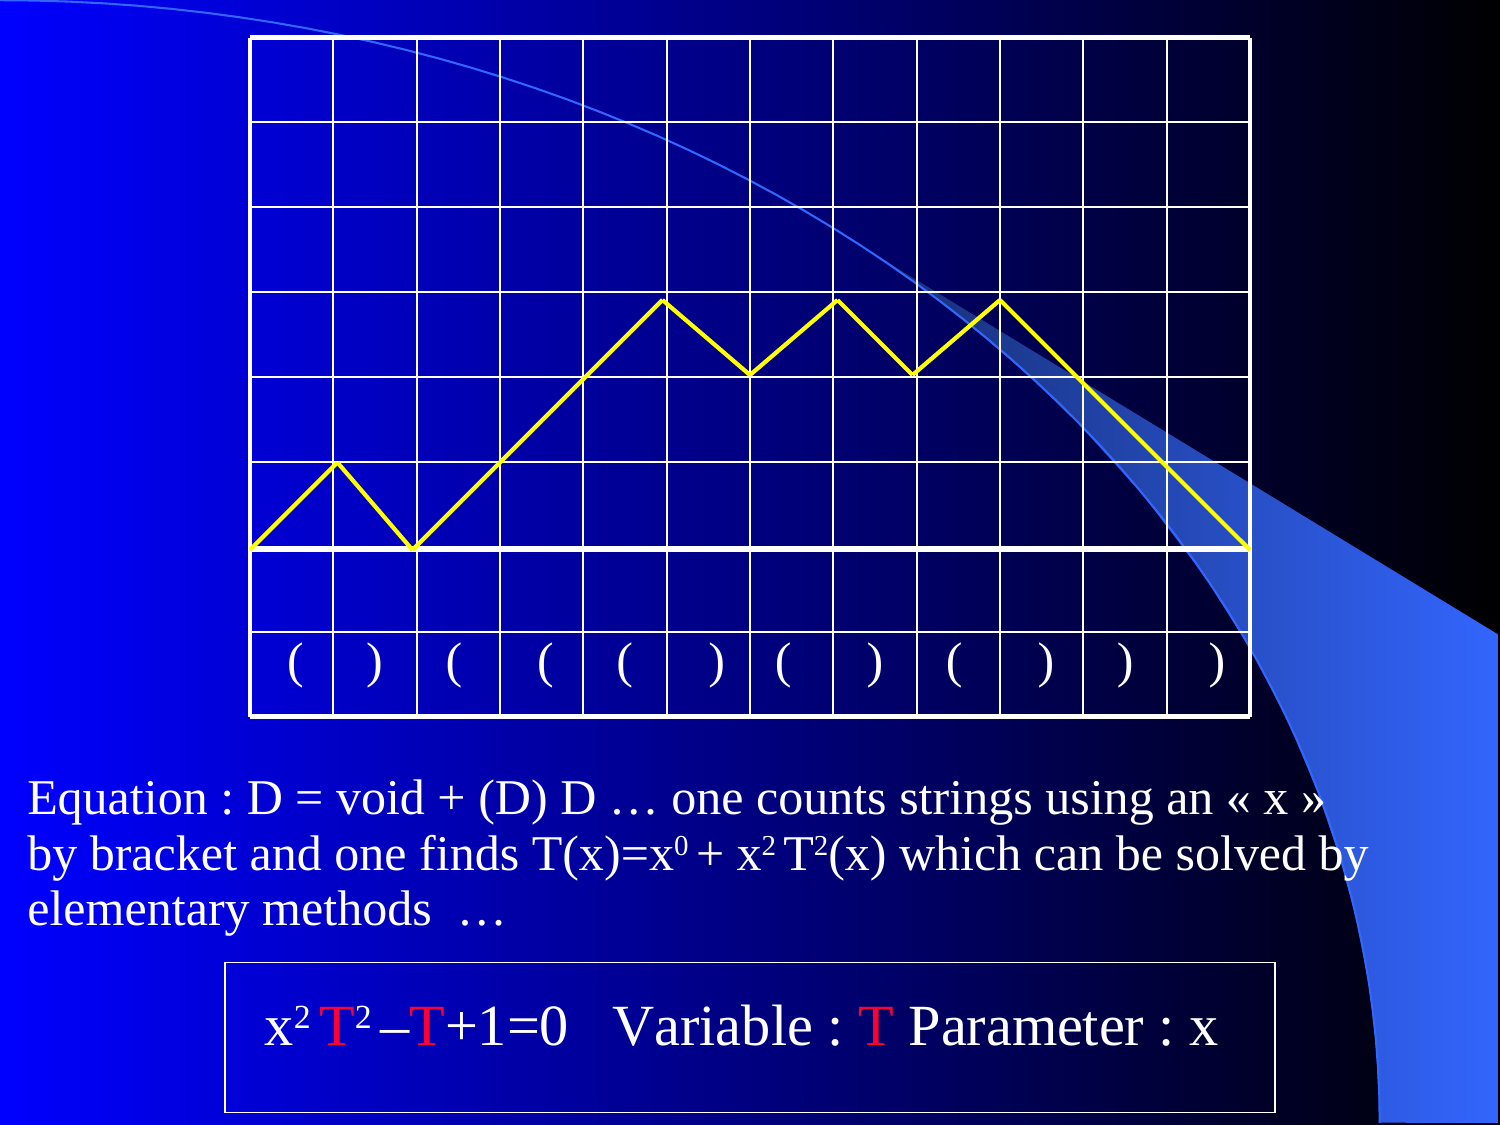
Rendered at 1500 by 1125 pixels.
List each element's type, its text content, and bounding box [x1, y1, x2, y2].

text_box ( ) ( ( ( ) ( ) ( ) ) ) [272, 624, 1241, 696]
text_box x2 T2 –T+1=0 Variable : T Parameter : x [249, 985, 1234, 1066]
text_box Equation : D = void + (D) D … one counts strings using an « x » by bracket and one finds T(x)=x0 + x2 T2(x) which can be solved by elementary methods … [12, 762, 1397, 944]
